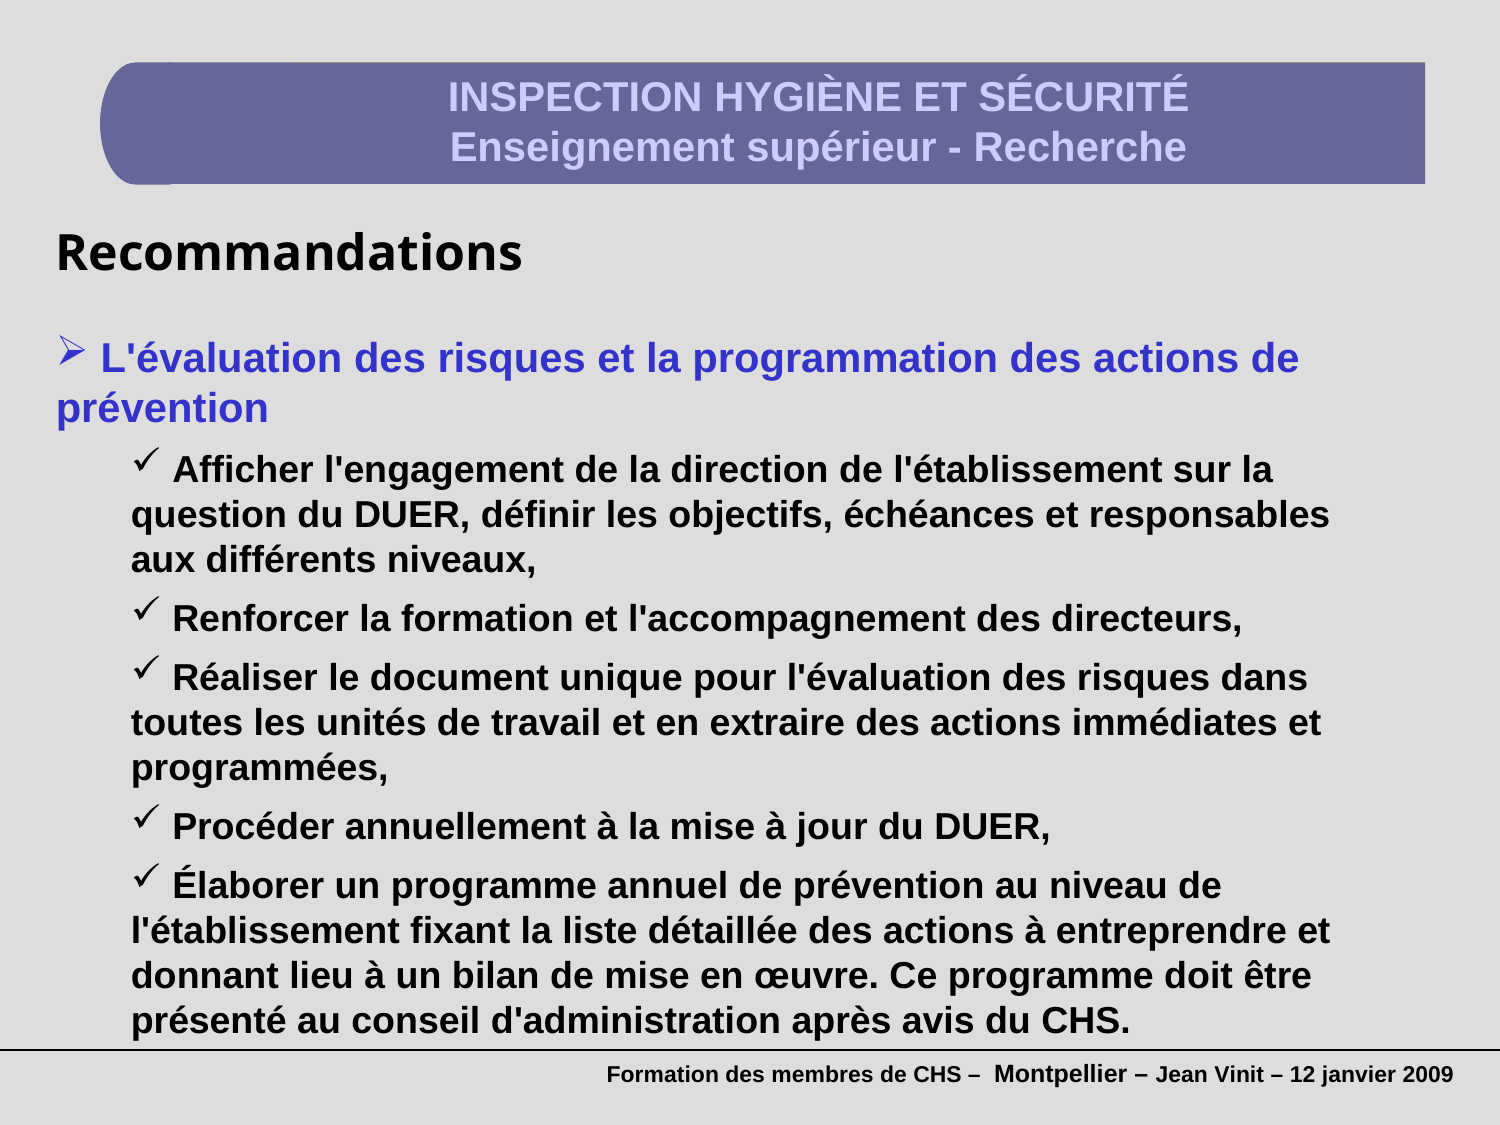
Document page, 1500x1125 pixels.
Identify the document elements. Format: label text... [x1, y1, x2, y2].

text_box Recommandations L'évaluation des risques et la programmation des actions de prévention Afficher l'engagement de la direction de l'établissement sur la question du DUER, définir les objectifs, échéances et responsables aux différents niveaux, Renforcer la formation et l'accompagnement des directeurs, Réaliser le document unique pour l'évaluation des risques dans toutes les unités de travail et en extraire des actions immédiates et programmées, Procéder annuellement à la mise à jour du DUER, Élaborer un programme annuel de prévention au niveau de l'établissement fixant la liste détaillée des actions à entreprendre et donnant lieu à un bilan de mise en œuvre. Ce programme doit être présenté au conseil d'administration après avis du CHS. [41, 212, 1412, 1024]
